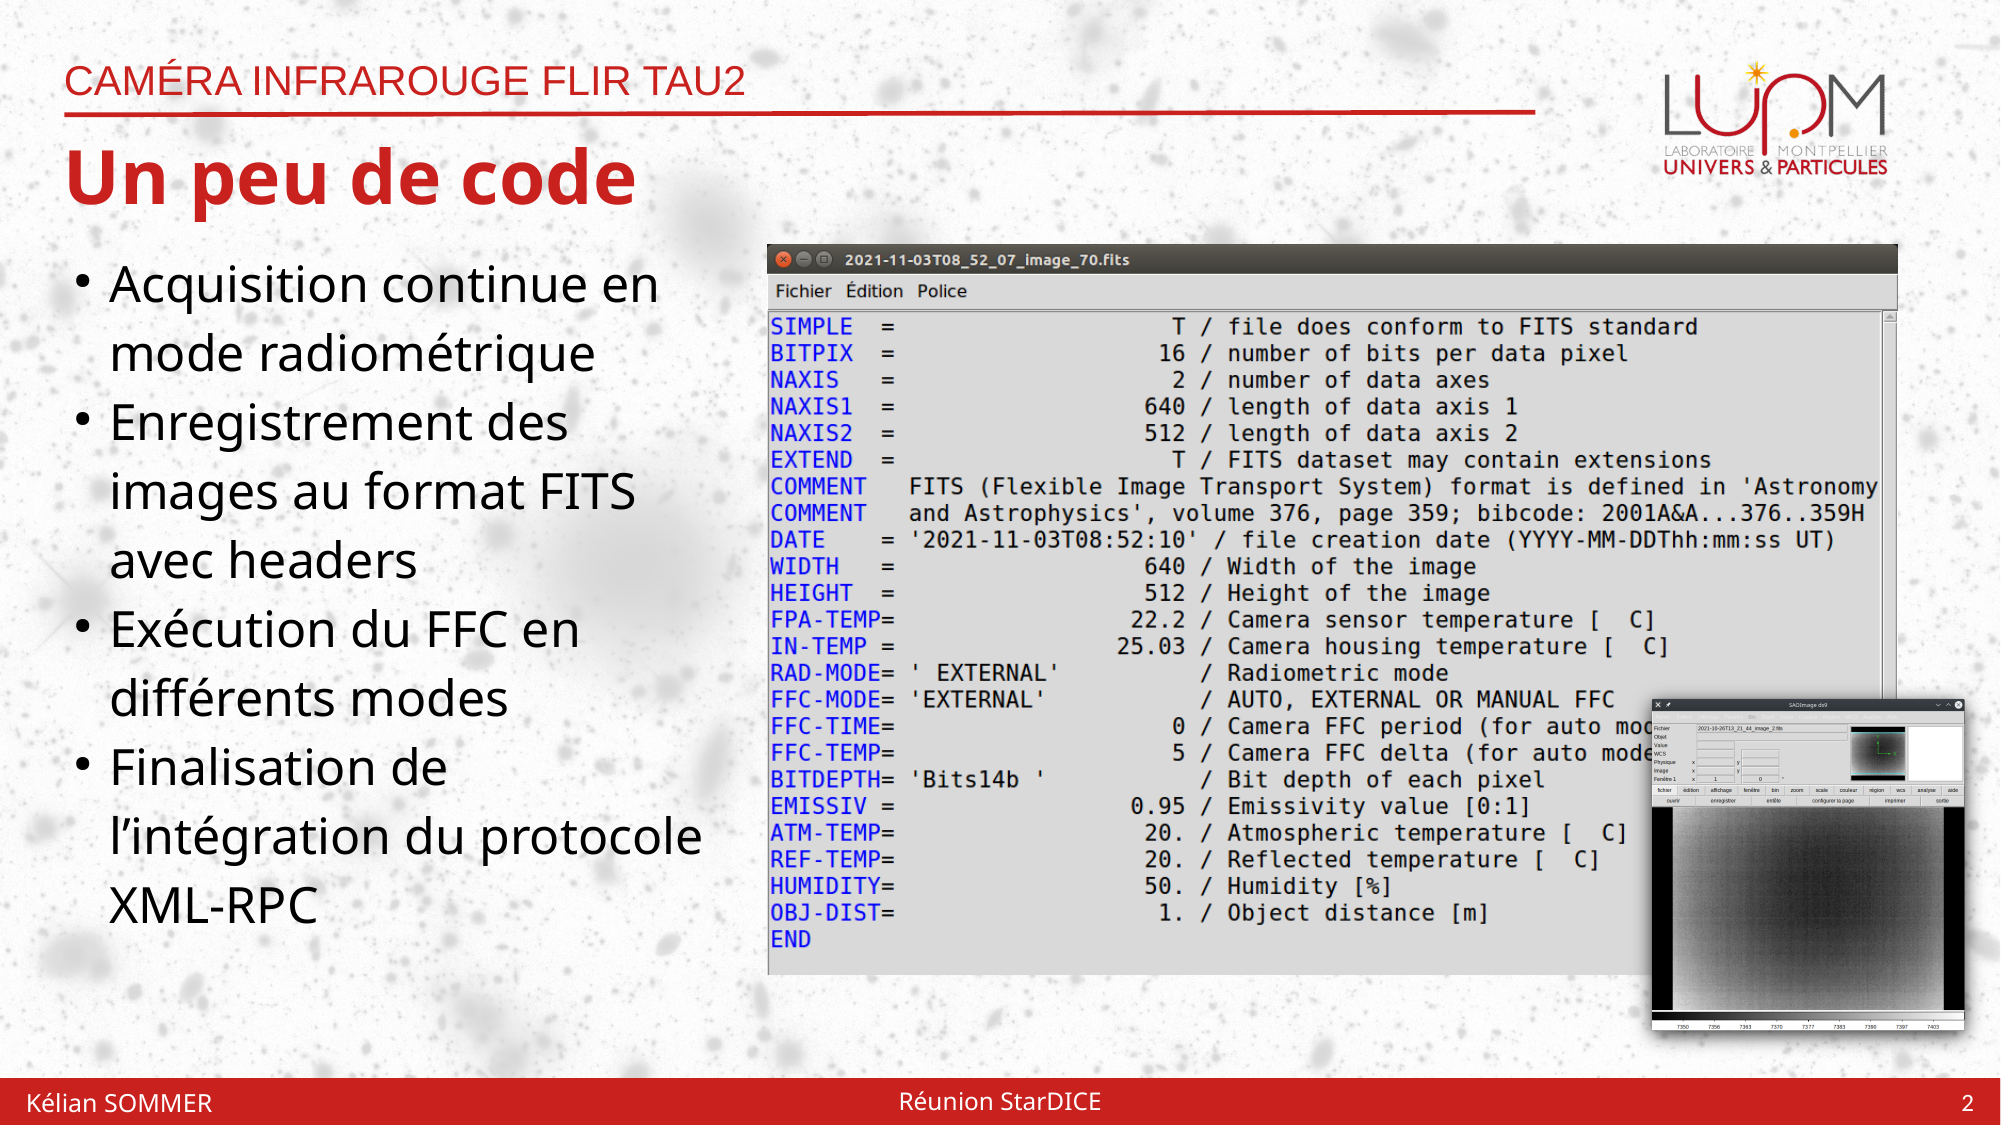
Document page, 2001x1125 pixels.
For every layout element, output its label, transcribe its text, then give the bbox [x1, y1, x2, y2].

slide_number <numéro> [1742, 1071, 1990, 1125]
picture [1660, 53, 1890, 181]
text_box [1990, 1078, 2001, 1125]
text_box Acquisition continue en mode radiométrique Enregistrement des images au format FITS avec headers Exécution du FFC en différents modes Finalisation de l’intégration du protocole XML-RPC [59, 236, 739, 1004]
text_box Réunion StarDICE [819, 1082, 1181, 1124]
title Un peu de code [48, 71, 1775, 290]
picture [767, 244, 1992, 1063]
text_box CAMÉRA INFRAROUGE FLIR TAU2 [49, 46, 1542, 112]
text_box Kélian SOMMER [10, 1083, 638, 1125]
text_box [0, 1078, 1742, 1125]
